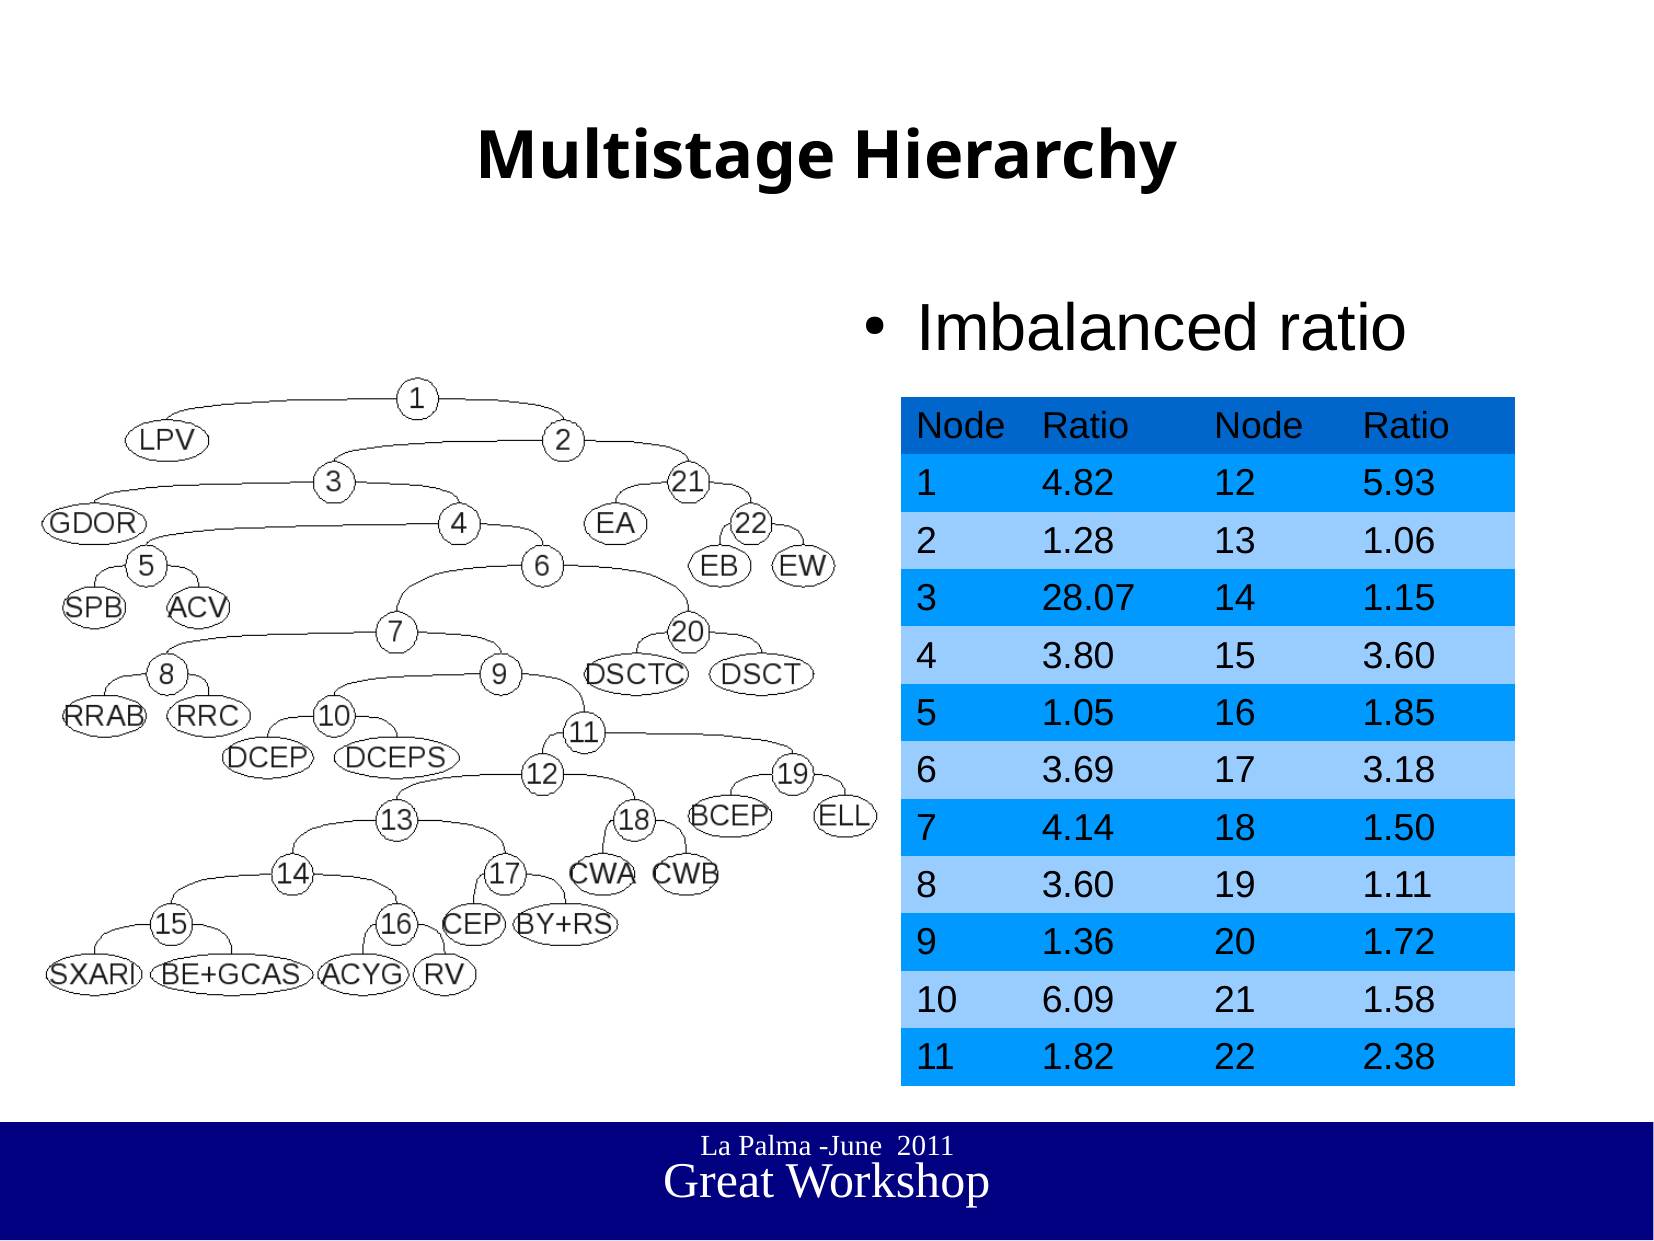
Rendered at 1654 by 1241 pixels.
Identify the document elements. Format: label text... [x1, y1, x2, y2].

table_cell 15 [1199, 626, 1348, 684]
table_cell 28.07 [1027, 569, 1199, 626]
table_cell 17 [1199, 741, 1348, 799]
table_cell 2 [901, 512, 1027, 569]
table_cell 5.93 [1348, 454, 1515, 512]
table_cell 19 [1199, 856, 1348, 913]
table_cell 3 [901, 569, 1027, 626]
table_cell 1.36 [1027, 913, 1199, 971]
table_cell 2.38 [1348, 1028, 1515, 1086]
table_cell 1.28 [1027, 512, 1199, 569]
table_cell 10 [901, 971, 1027, 1028]
table_cell 20 [1199, 913, 1348, 971]
table_cell 4 [901, 626, 1027, 684]
table_cell 6 [901, 741, 1027, 799]
table_cell 7 [901, 799, 1027, 856]
table_cell 6.09 [1027, 971, 1199, 1028]
table_cell 1.50 [1348, 799, 1515, 856]
table_cell 9 [901, 913, 1027, 971]
table_header Node [901, 397, 1027, 454]
picture [35, 372, 886, 1004]
table_cell 4.14 [1027, 799, 1199, 856]
table_cell 3.18 [1348, 741, 1515, 799]
table_cell 21 [1199, 971, 1348, 1028]
table_cell 1.06 [1348, 512, 1515, 569]
table_cell 1.15 [1348, 569, 1515, 626]
table_header Ratio [1027, 397, 1199, 454]
table_cell 13 [1199, 512, 1348, 569]
table_cell 16 [1199, 684, 1348, 741]
table_cell 3.80 [1027, 626, 1199, 684]
table_cell 11 [901, 1028, 1027, 1086]
table_cell 8 [901, 856, 1027, 913]
table_cell 1 [901, 454, 1027, 512]
table_cell 1.72 [1348, 913, 1515, 971]
table_cell 22 [1199, 1028, 1348, 1086]
table_cell 3.60 [1348, 626, 1515, 684]
table_header Ratio [1348, 397, 1515, 454]
table_cell 14 [1199, 569, 1348, 626]
table_cell 4.82 [1027, 454, 1199, 512]
table_cell 1.82 [1027, 1028, 1199, 1086]
table_cell 1.05 [1027, 684, 1199, 741]
table_cell 12 [1199, 454, 1348, 512]
table_header Node [1199, 397, 1348, 454]
table_cell 18 [1199, 799, 1348, 856]
table_cell 3.60 [1027, 856, 1199, 913]
table_cell 5 [901, 684, 1027, 741]
table_cell 3.69 [1027, 741, 1199, 799]
list Imbalanced ratio [845, 290, 1572, 1109]
table_cell 1.11 [1348, 856, 1515, 913]
title Multistage Hierarchy [82, 49, 1571, 257]
table_cell 1.58 [1348, 971, 1515, 1028]
table_cell 1.85 [1348, 684, 1515, 741]
